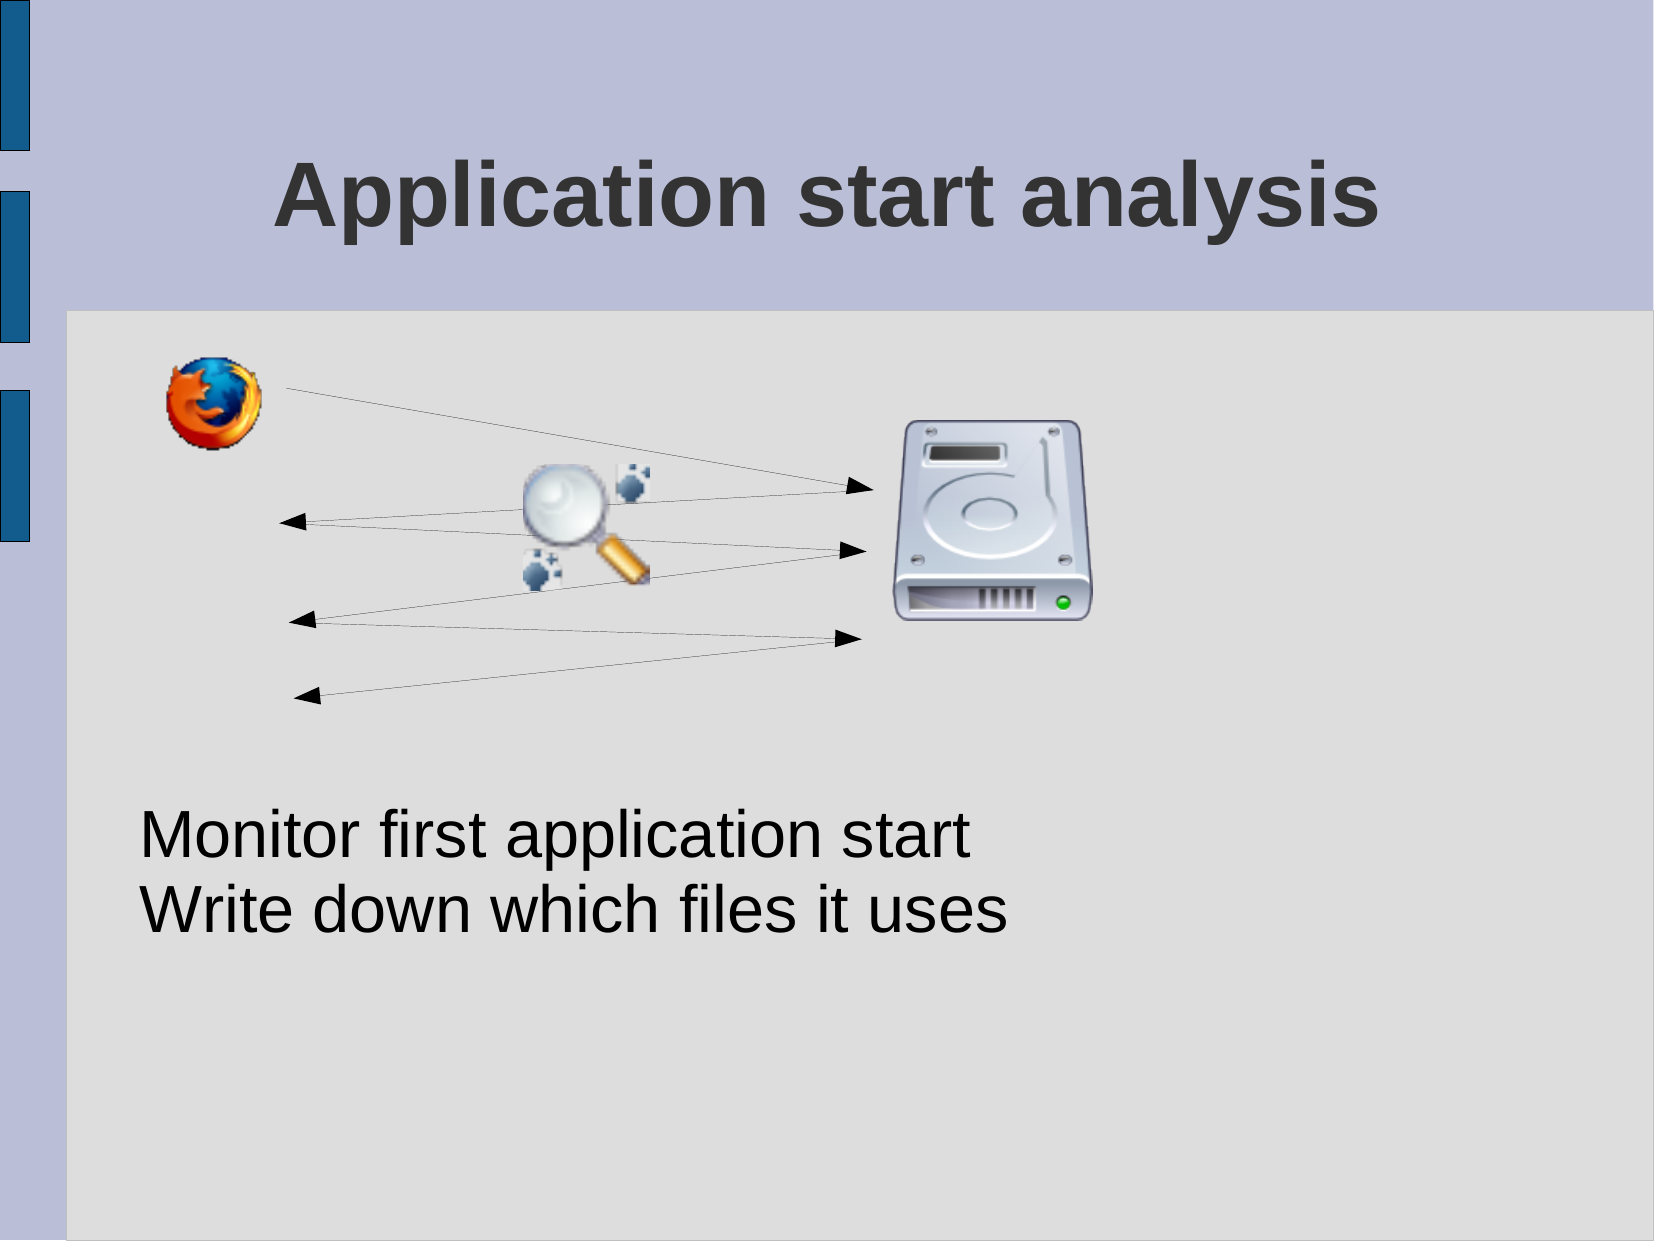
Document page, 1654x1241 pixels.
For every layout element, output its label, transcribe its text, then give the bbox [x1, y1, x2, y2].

list Monitor first application start Write down which files it uses [121, 797, 1534, 1127]
picture [892, 420, 1093, 621]
title Application start analysis [121, 91, 1534, 299]
picture [523, 464, 650, 591]
picture [165, 354, 266, 455]
